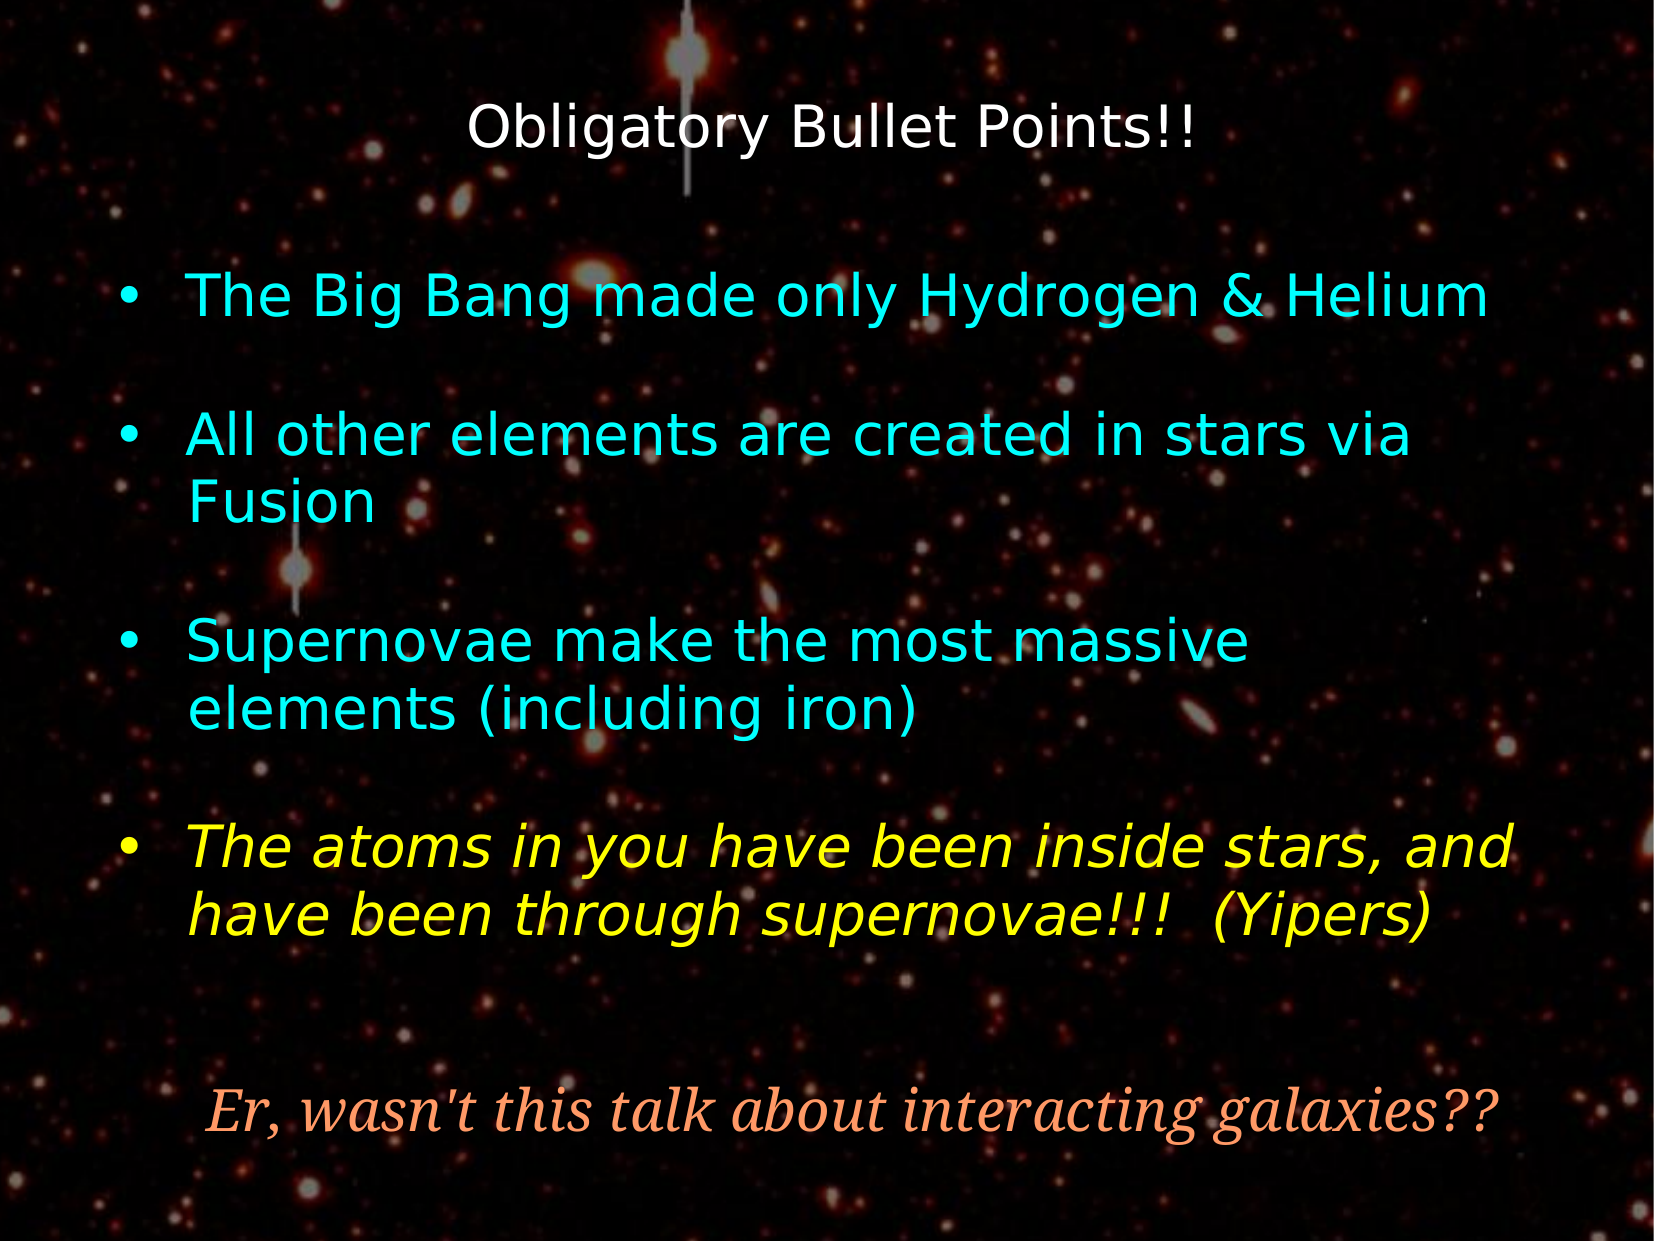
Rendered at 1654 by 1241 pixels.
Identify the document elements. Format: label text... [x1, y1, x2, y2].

text_box Obligatory Bullet Points!! [466, 93, 1201, 162]
text_box • The Big Bang made only Hydrogen & Helium • All other elements are created in stars via Fusion • Supernovae make the most massive elements (including iron) • The atoms in you have been inside stars, and have been through supernovae!!! (Yipers) [112, 262, 1538, 950]
picture [0, 0, 1654, 1241]
text_box Er, wasn't this talk about interacting galaxies?? [206, 1068, 1454, 1136]
